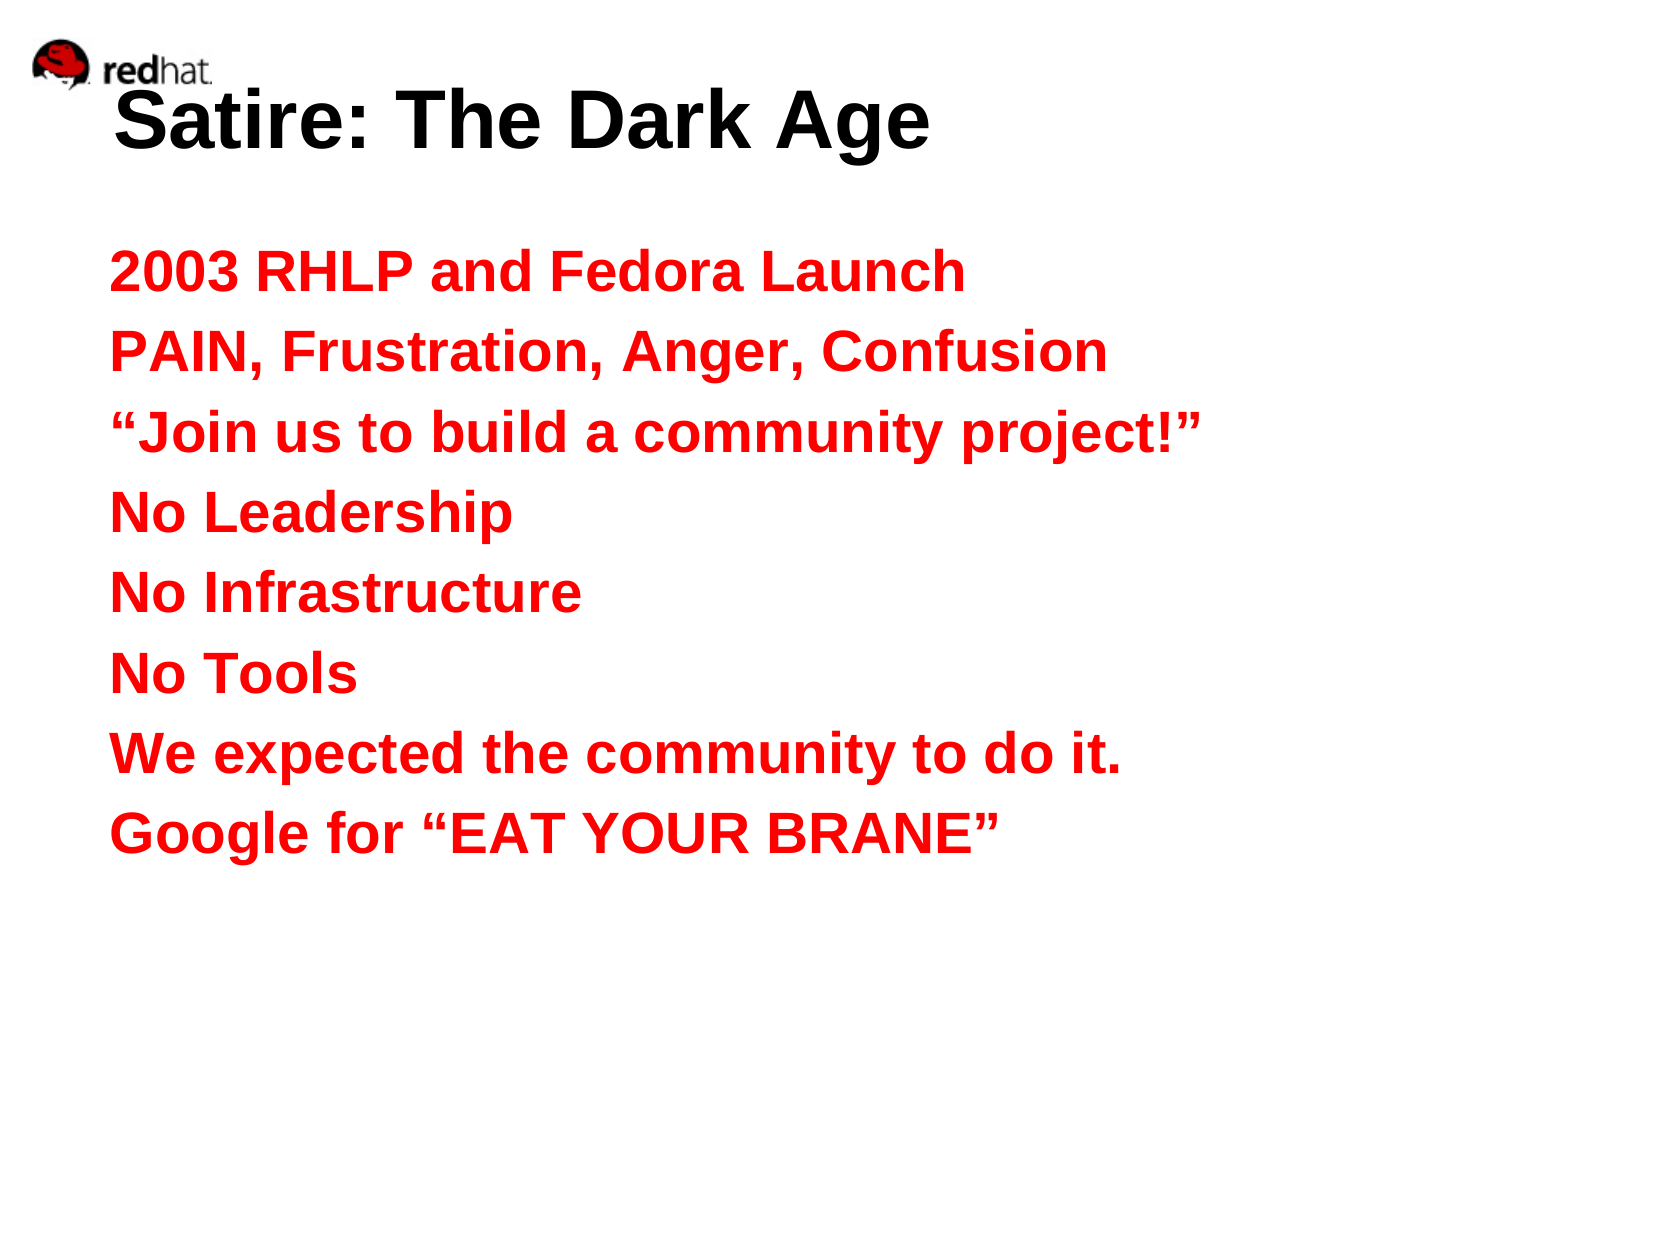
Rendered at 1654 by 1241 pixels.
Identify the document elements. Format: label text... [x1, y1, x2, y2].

title Satire: The Dark Age [113, 56, 1519, 183]
picture [31, 37, 212, 98]
list 2003 RHLP and Fedora Launch PAIN, Frustration, Anger, Confusion “Join us to build a community project!” No Leadership No Infrastructure No Tools We expected the community to do it. Google for “EAT YOUR BRANE” [109, 238, 1515, 1107]
